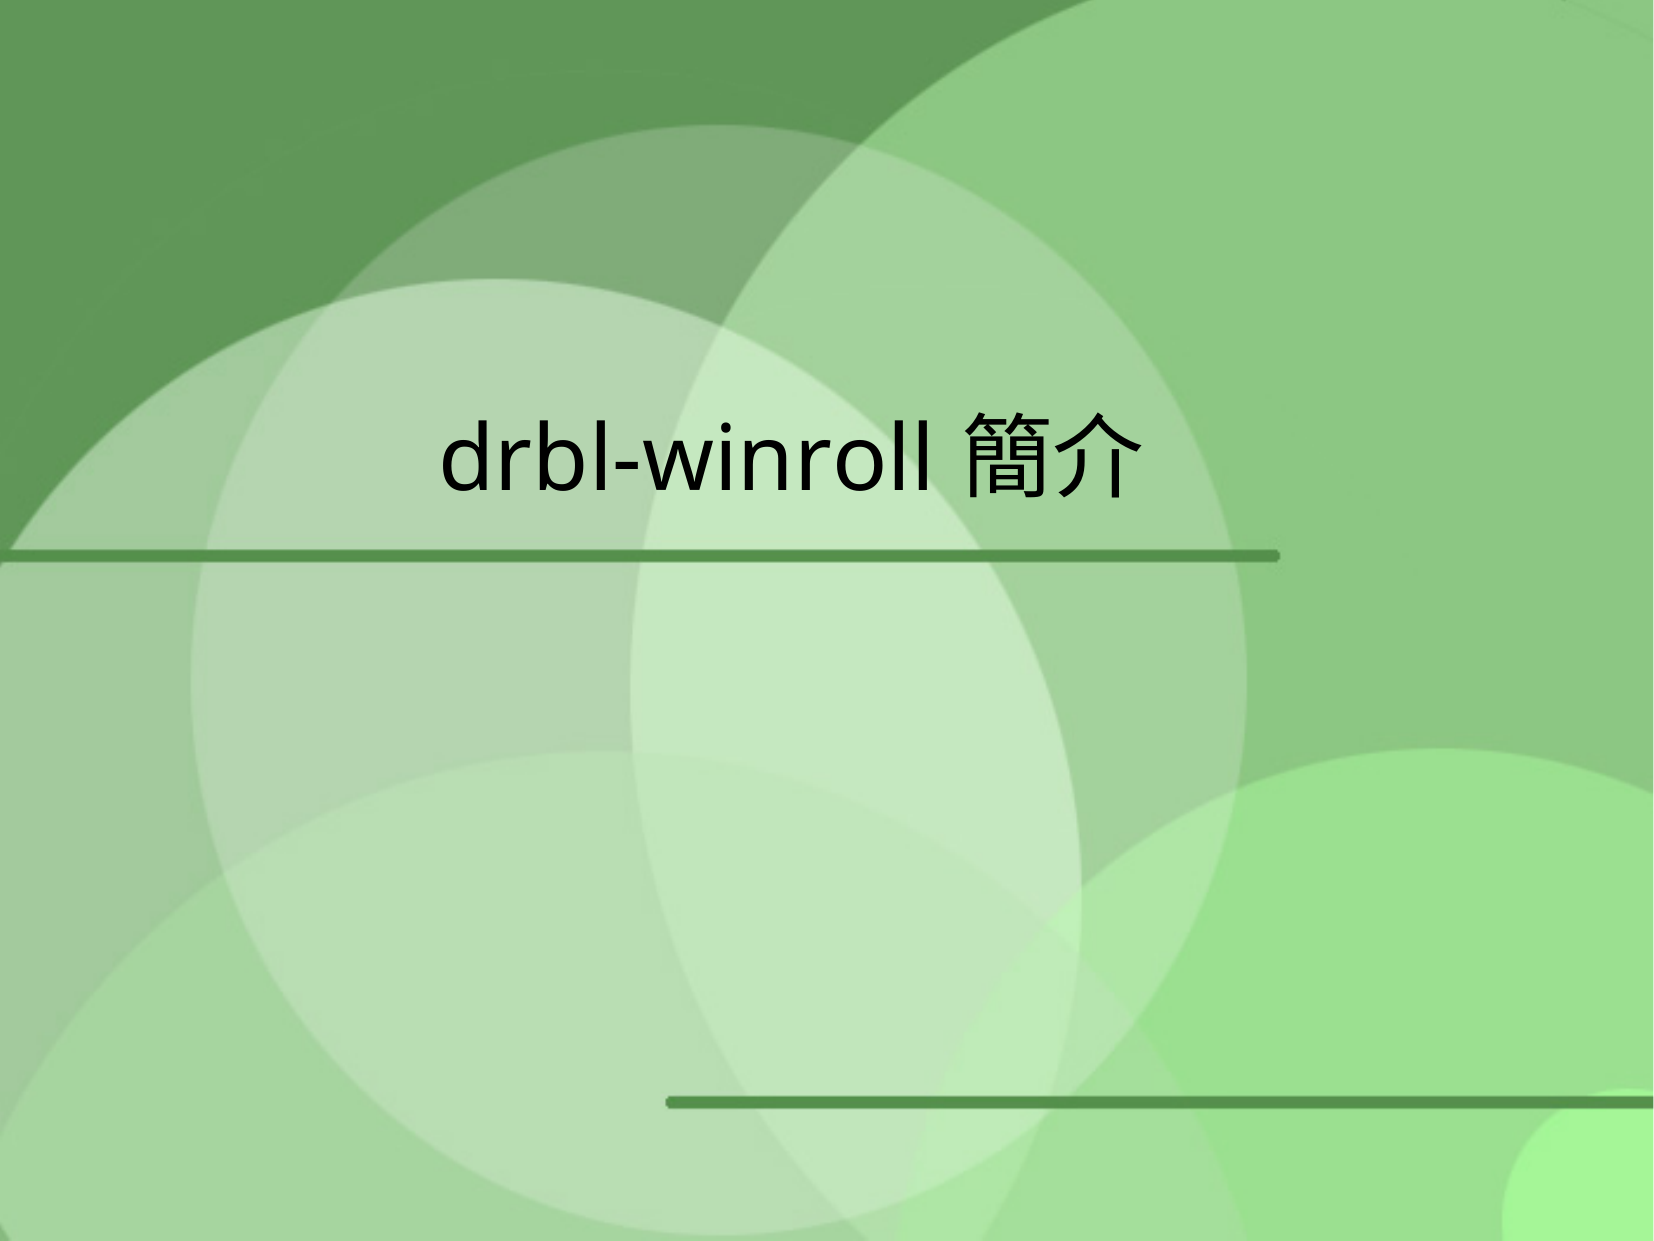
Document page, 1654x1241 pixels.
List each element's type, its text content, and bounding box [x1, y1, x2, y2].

picture [0, 0, 1654, 1241]
title drbl-winroll簡介 [224, 354, 1359, 547]
